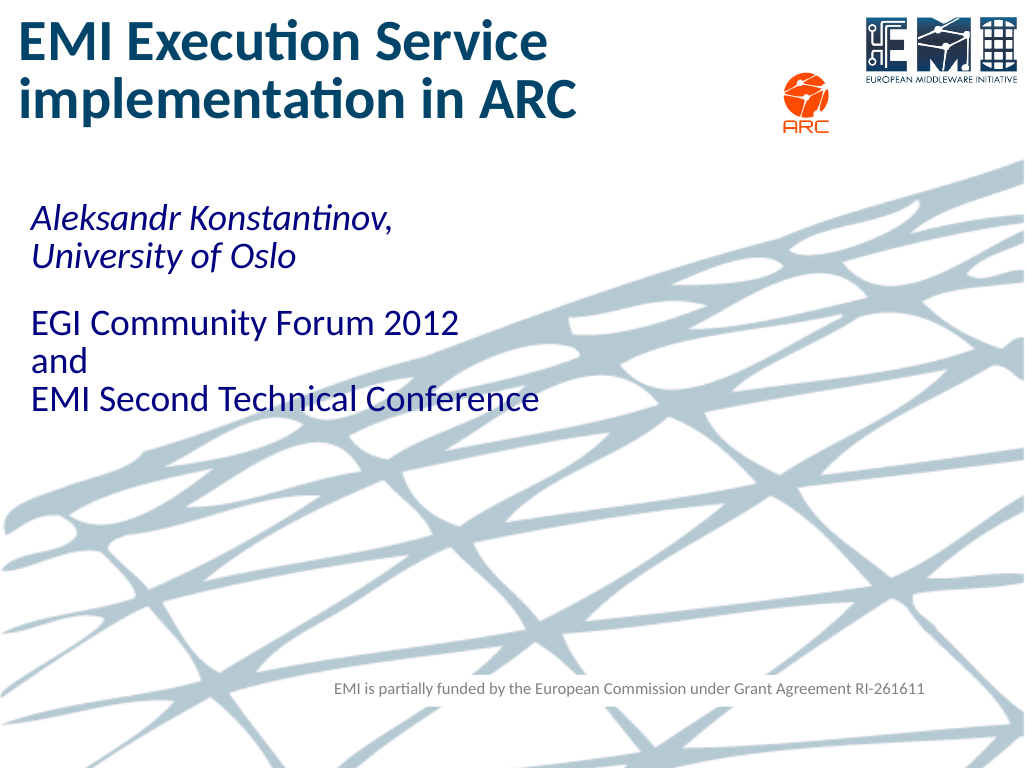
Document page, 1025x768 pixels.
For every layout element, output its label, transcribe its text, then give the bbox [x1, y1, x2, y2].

picture [783, 72, 829, 133]
picture [926, 17, 1017, 83]
list Aleksandr Konstantinov, University of Oslo EGI Community Forum 2012 and EMI Second Technical Conference [16, 194, 713, 488]
title EMI Execution Service implementation in ARC [3, 6, 926, 151]
picture [0, 159, 1025, 768]
